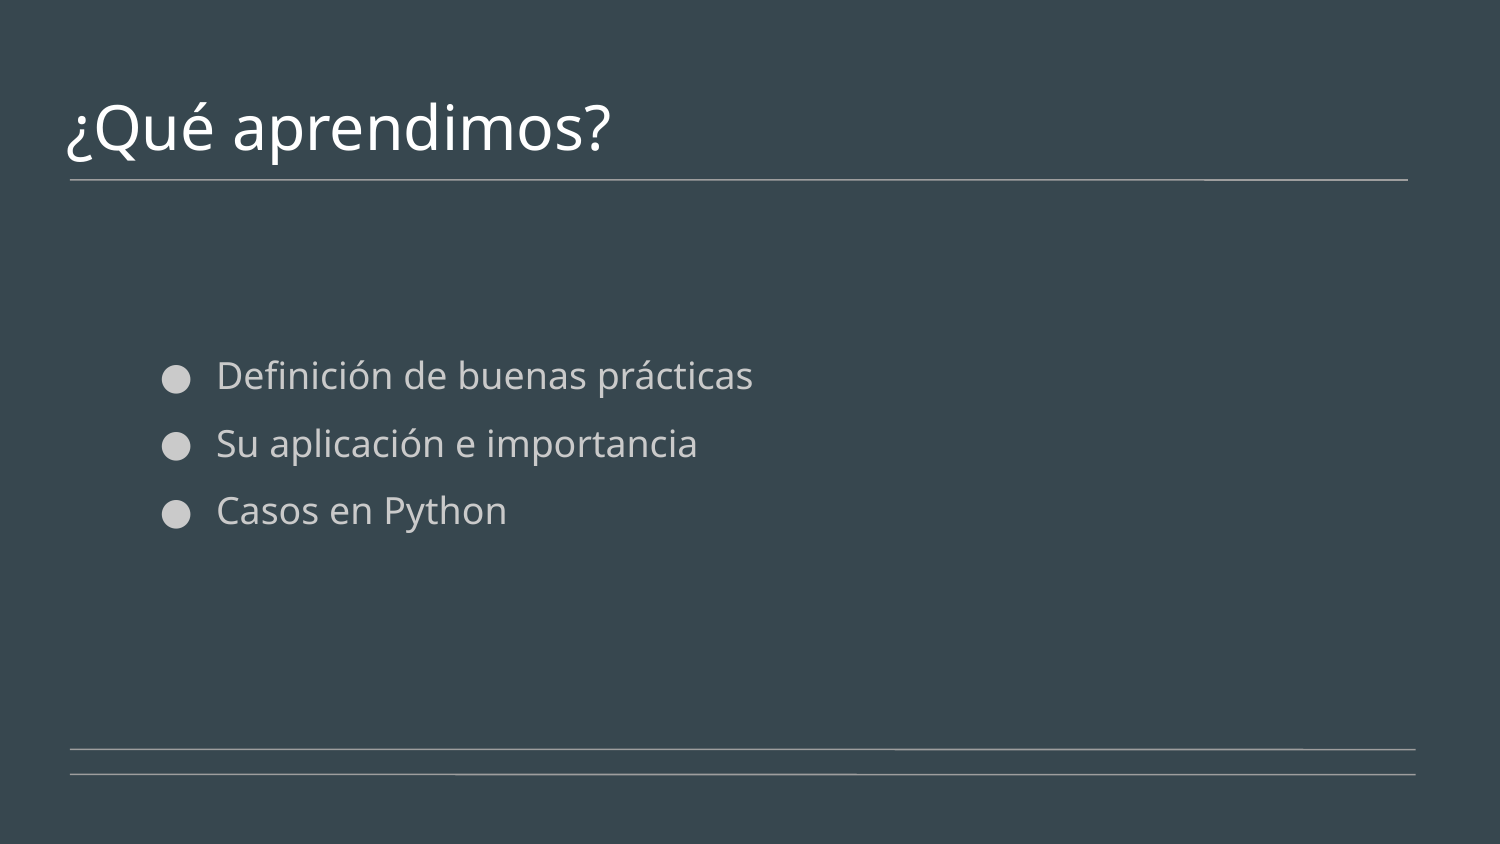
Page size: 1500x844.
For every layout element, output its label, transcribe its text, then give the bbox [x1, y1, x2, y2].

title ¿Qué aprendimos? [51, 72, 1449, 167]
list Definición de buenas prácticas Su aplicación e importancia Casos en Python [51, 314, 1449, 750]
